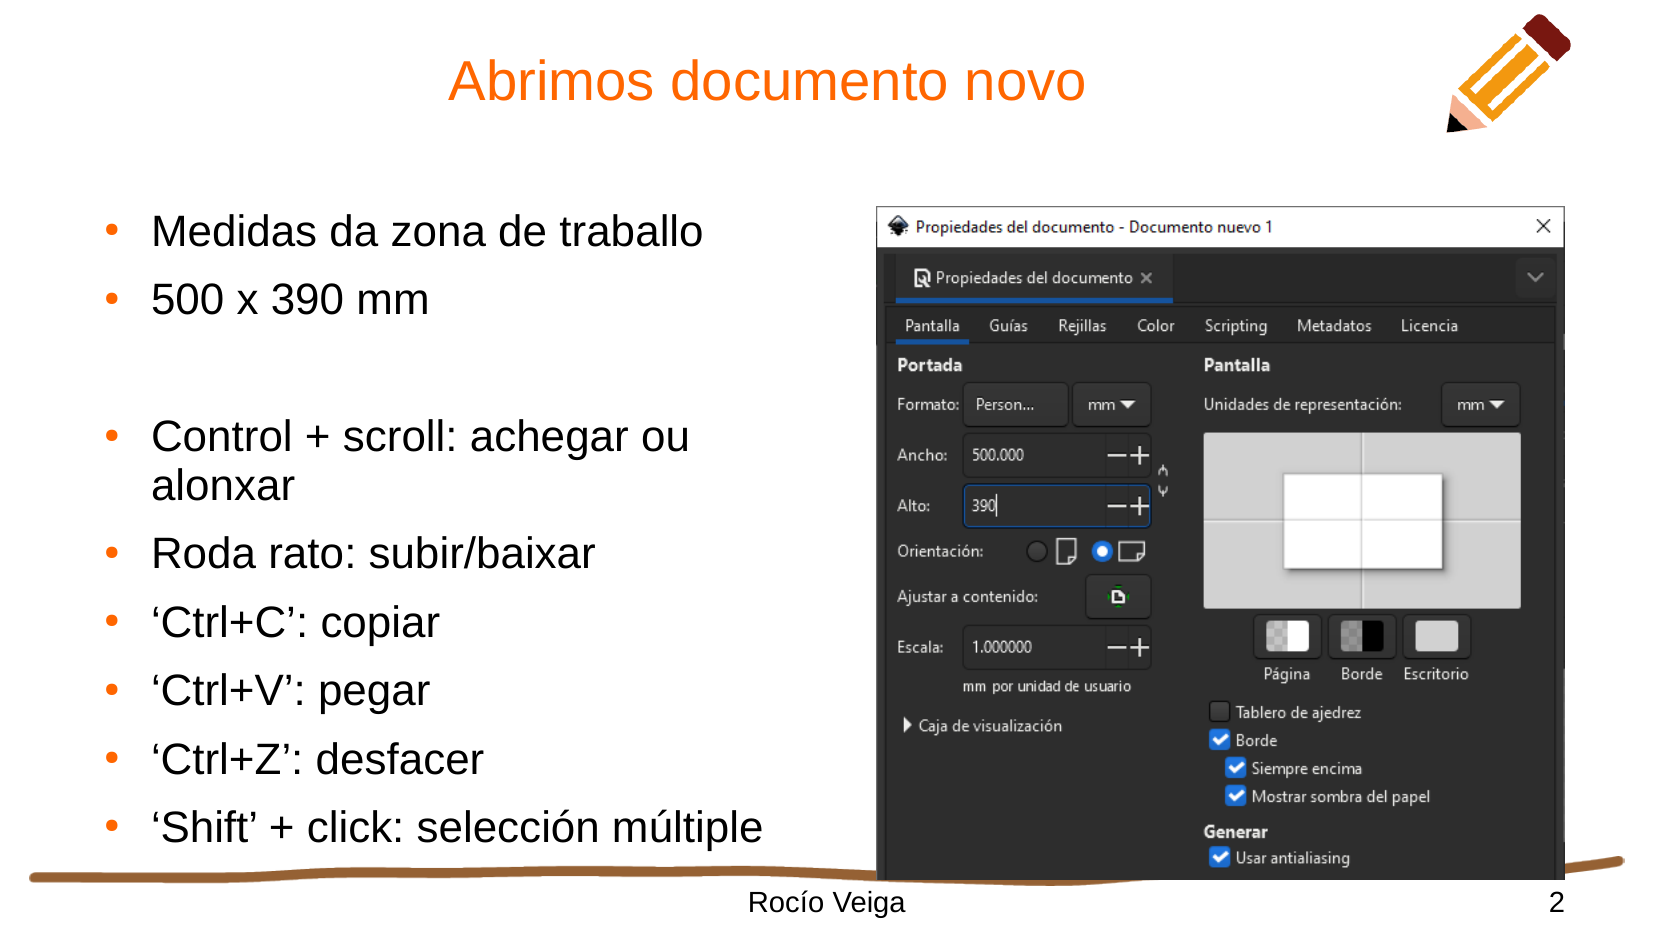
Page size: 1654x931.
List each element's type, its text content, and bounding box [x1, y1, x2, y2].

title Abrimos documento novo [88, 29, 1447, 133]
picture [1446, 14, 1571, 133]
picture [29, 206, 1625, 886]
list Medidas da zona de traballo 500 x 390 mm Control + scroll: achegar ou alonxar Roda rato: subir/baixar ‘Ctrl+C’: copiar ‘Ctrl+V’: pegar ‘Ctrl+Z’: desfacer ‘Shift’ + click: selección múltiple [88, 206, 809, 857]
